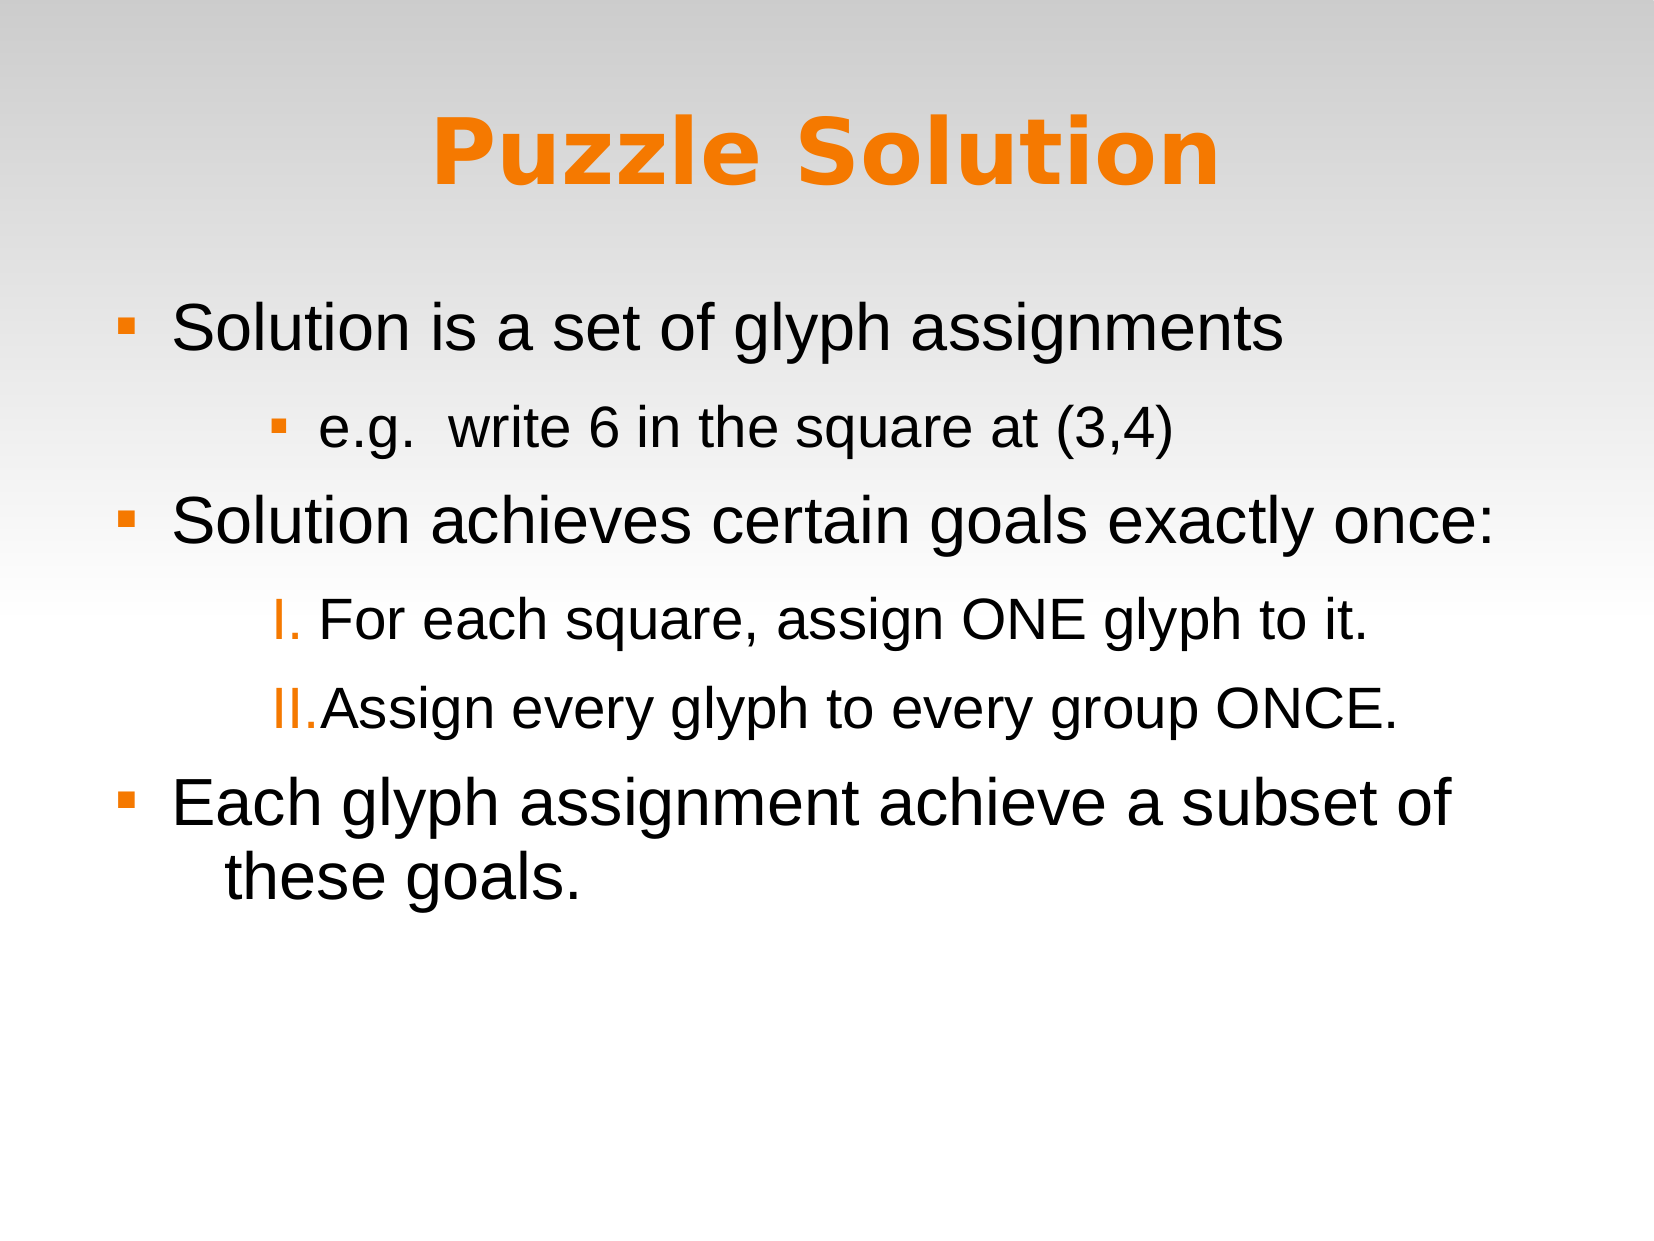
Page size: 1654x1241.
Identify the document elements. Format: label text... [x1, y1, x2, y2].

title Puzzle Solution [82, 56, 1571, 250]
list Solution is a set of glyph assignments e.g. write 6 in the square at (3,4) Solution achieves certain goals exactly once: For each square, assign ONE glyph to it. Assign every glyph to every group ONCE. Each glyph assignment achieve a subset of these goals. [82, 290, 1571, 1094]
